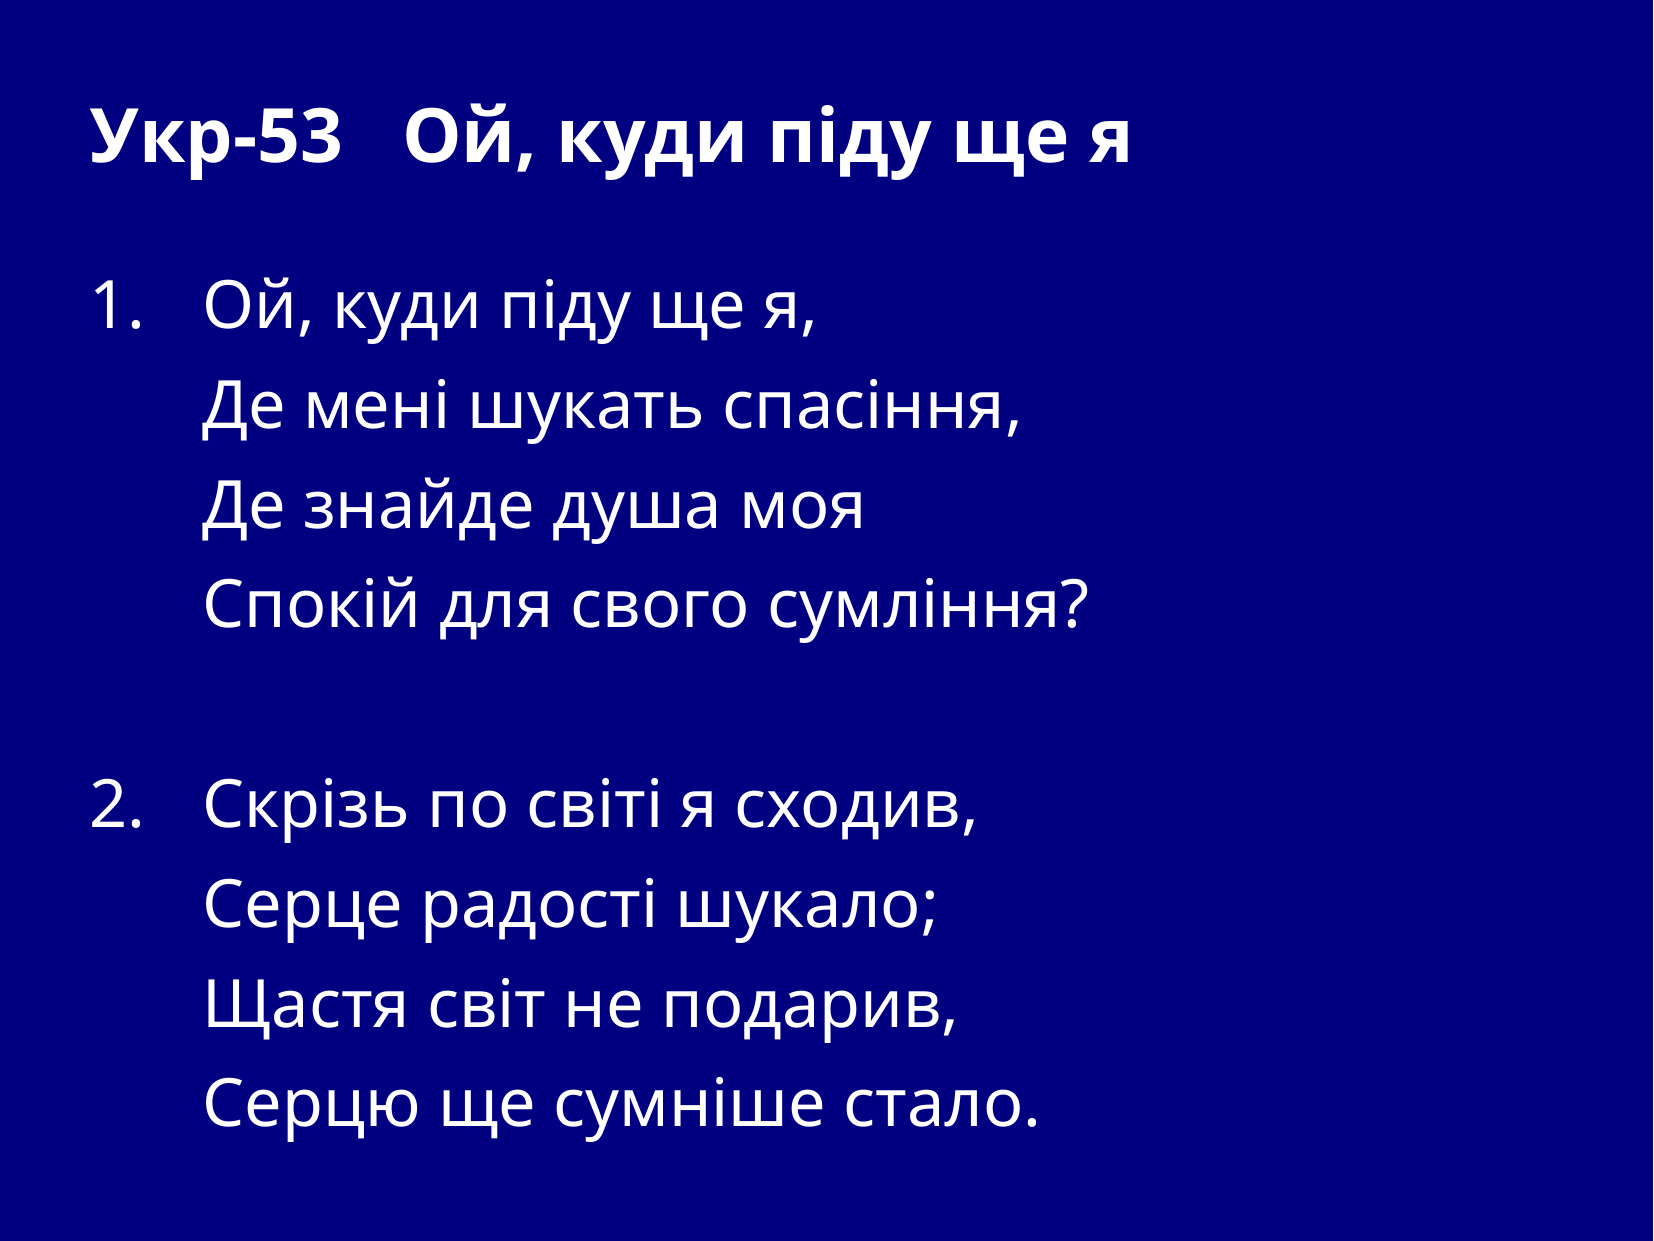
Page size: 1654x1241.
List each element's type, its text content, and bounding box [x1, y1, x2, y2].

text_box 1. Ой, куди піду ще я, Де мені шукать спасіння, Де знайде душа моя Спокій для свого сумління? 2. Скрізь по світі я сходив, Серце радості шукало; Щастя світ не подарив, Серцю ще сумніше стало. [75, 188, 1576, 1163]
text_box Укр-53 Ой, куди піду ще я [75, 75, 1576, 188]
